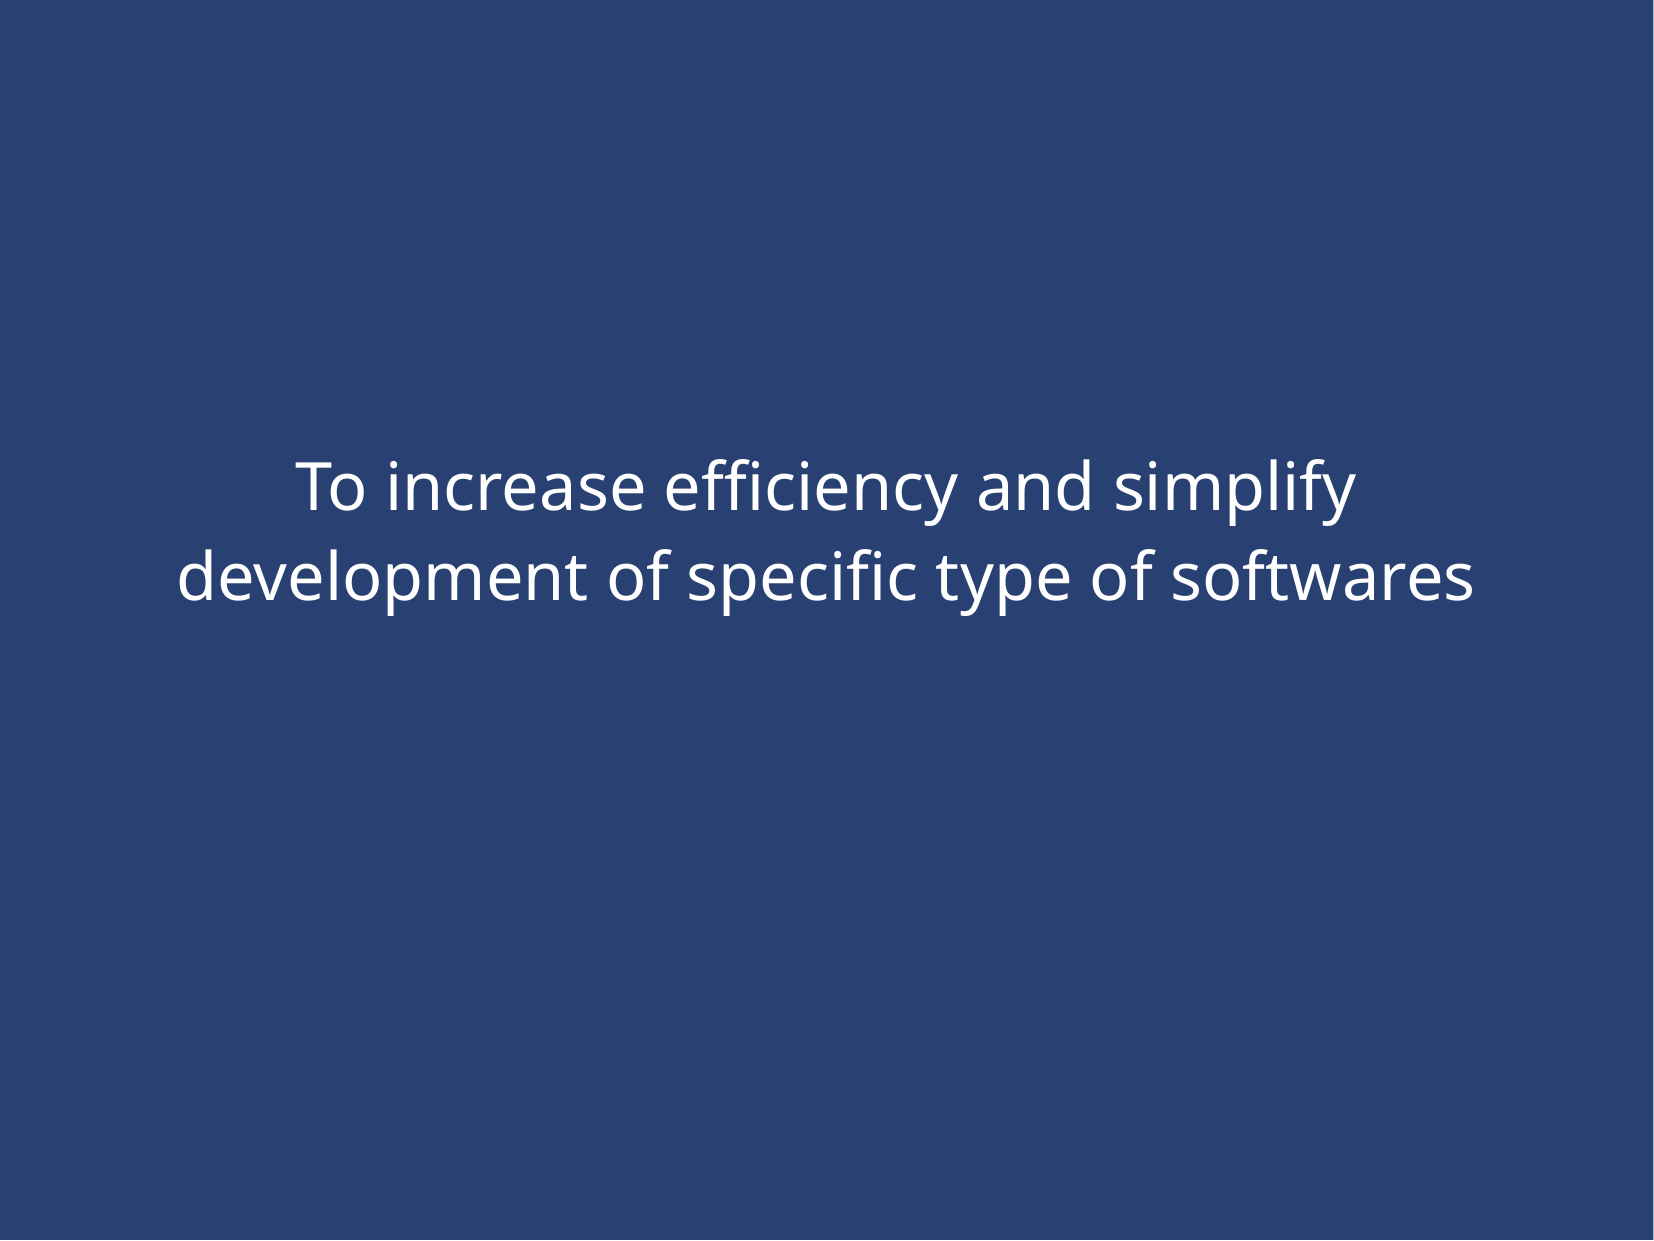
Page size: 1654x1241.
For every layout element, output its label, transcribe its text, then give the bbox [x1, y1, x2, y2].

subtitle To increase efficiency and simplify development of specific type of softwares [82, 49, 1571, 1109]
